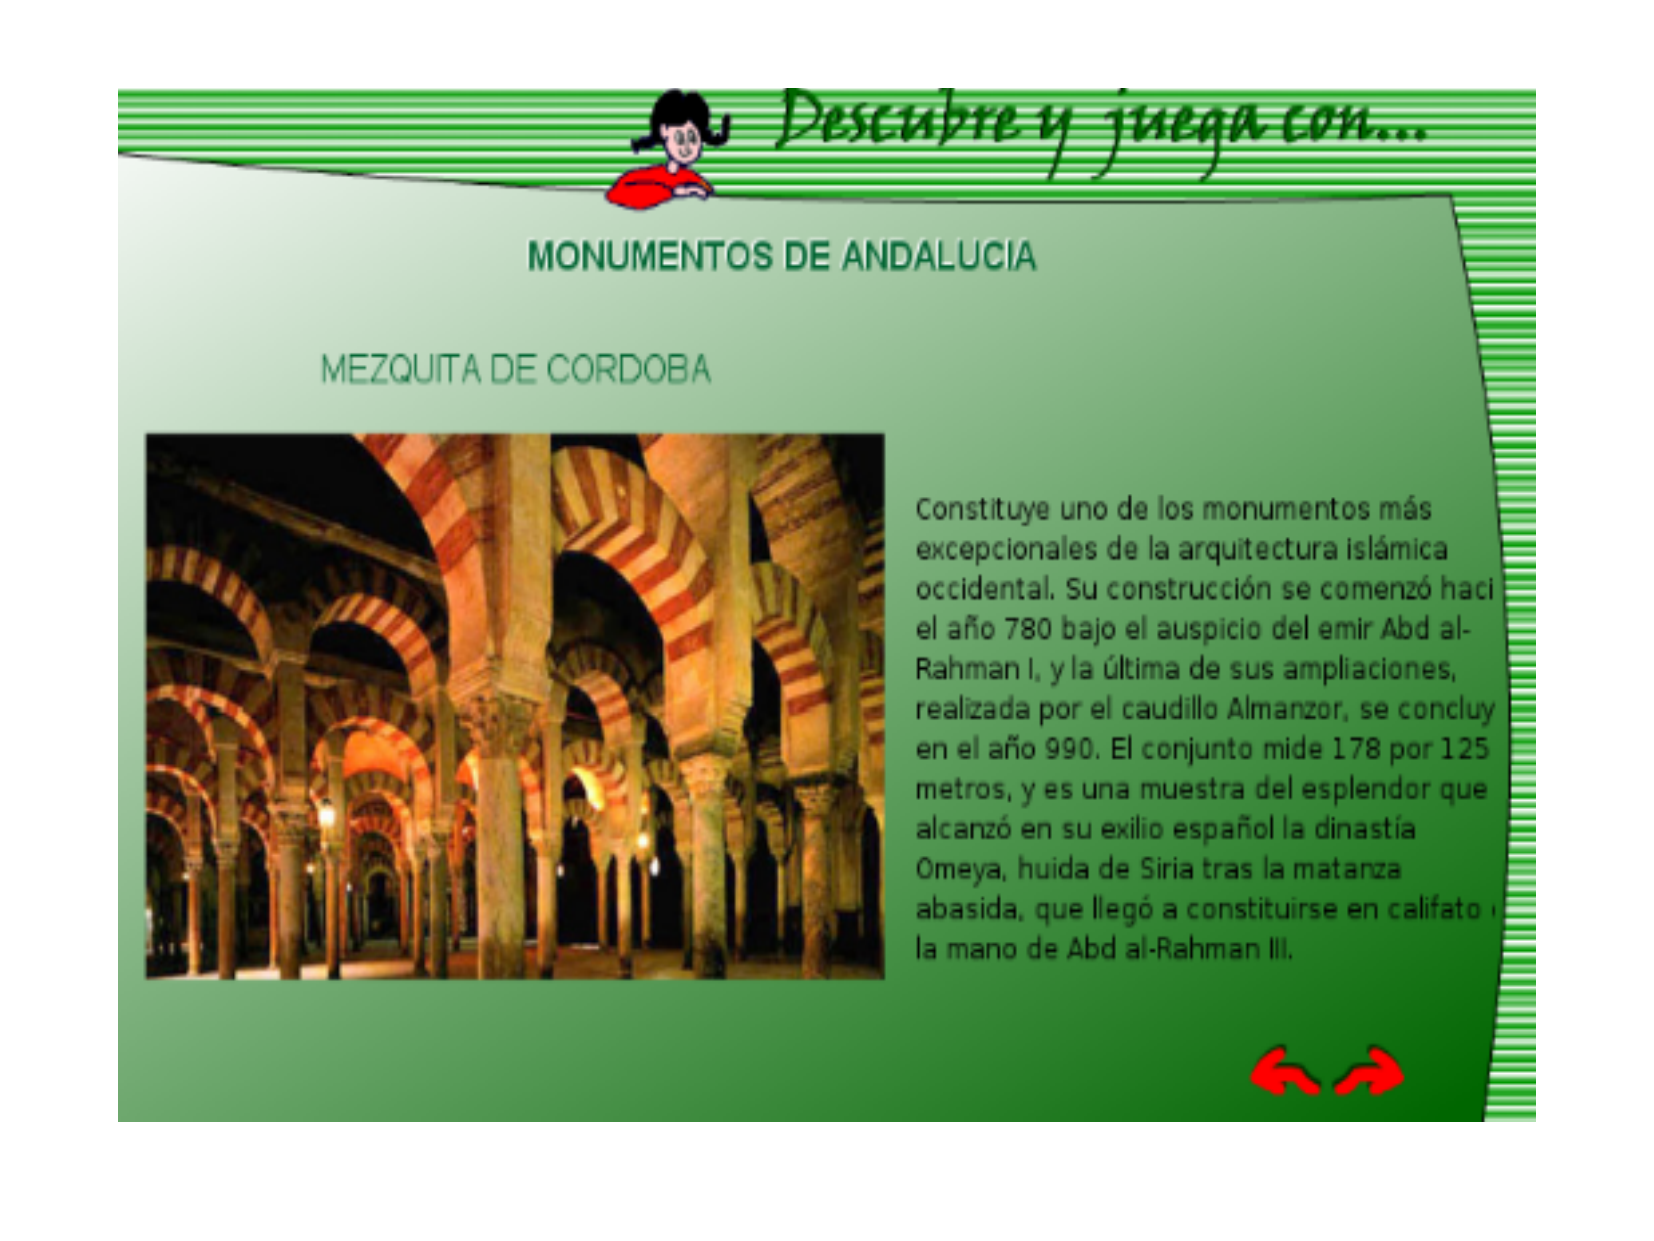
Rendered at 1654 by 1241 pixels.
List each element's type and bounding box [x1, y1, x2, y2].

picture [118, 88, 1536, 1123]
